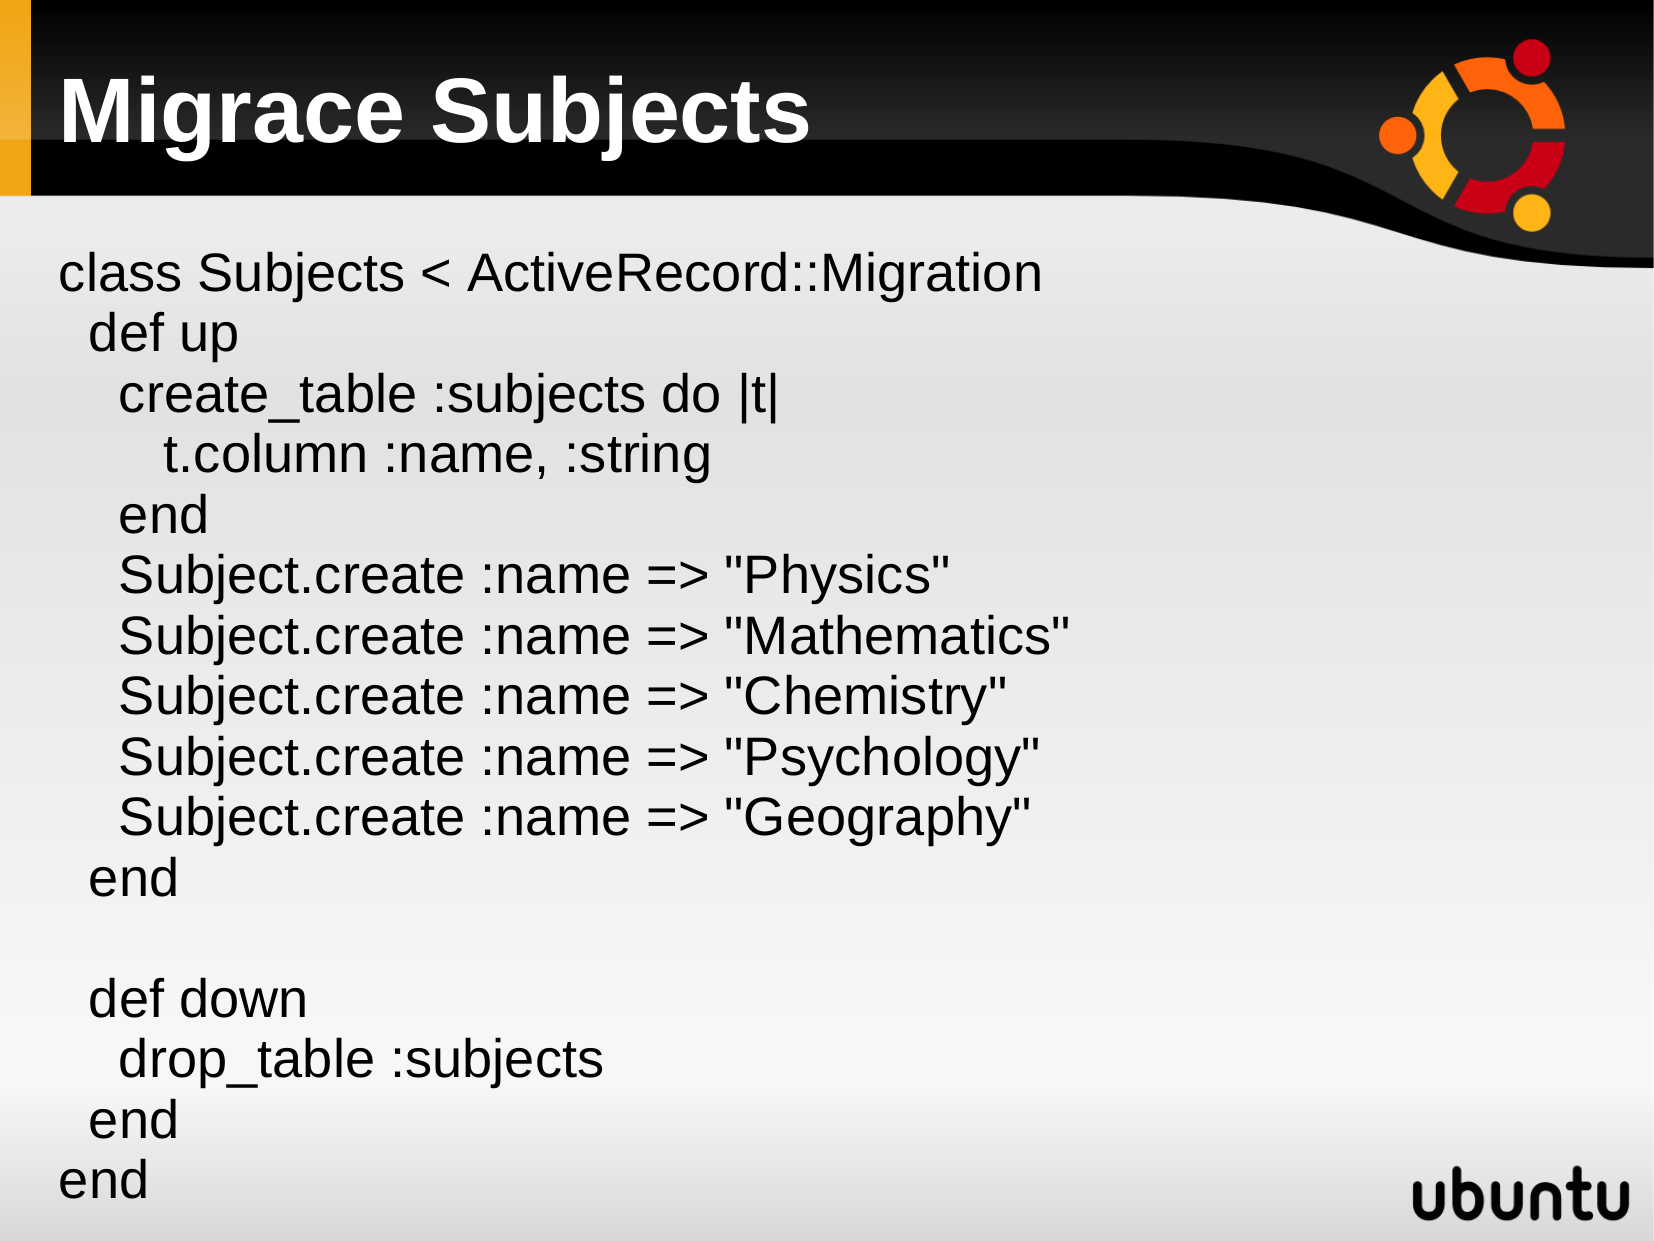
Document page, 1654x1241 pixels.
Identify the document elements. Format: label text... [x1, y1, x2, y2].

title Migrace Subjects [59, 14, 1565, 207]
list class Subjects < ActiveRecord::Migration def up create_table :subjects do |t| t.column :name, :string end Subject.create :name => "Physics" Subject.create :name => "Mathematics" Subject.create :name => "Chemistry" Subject.create :name => "Psychology" Subject.create :name => "Geography" end def down drop_table :subjects end end [59, 242, 1548, 1211]
picture [0, 0, 1654, 1241]
